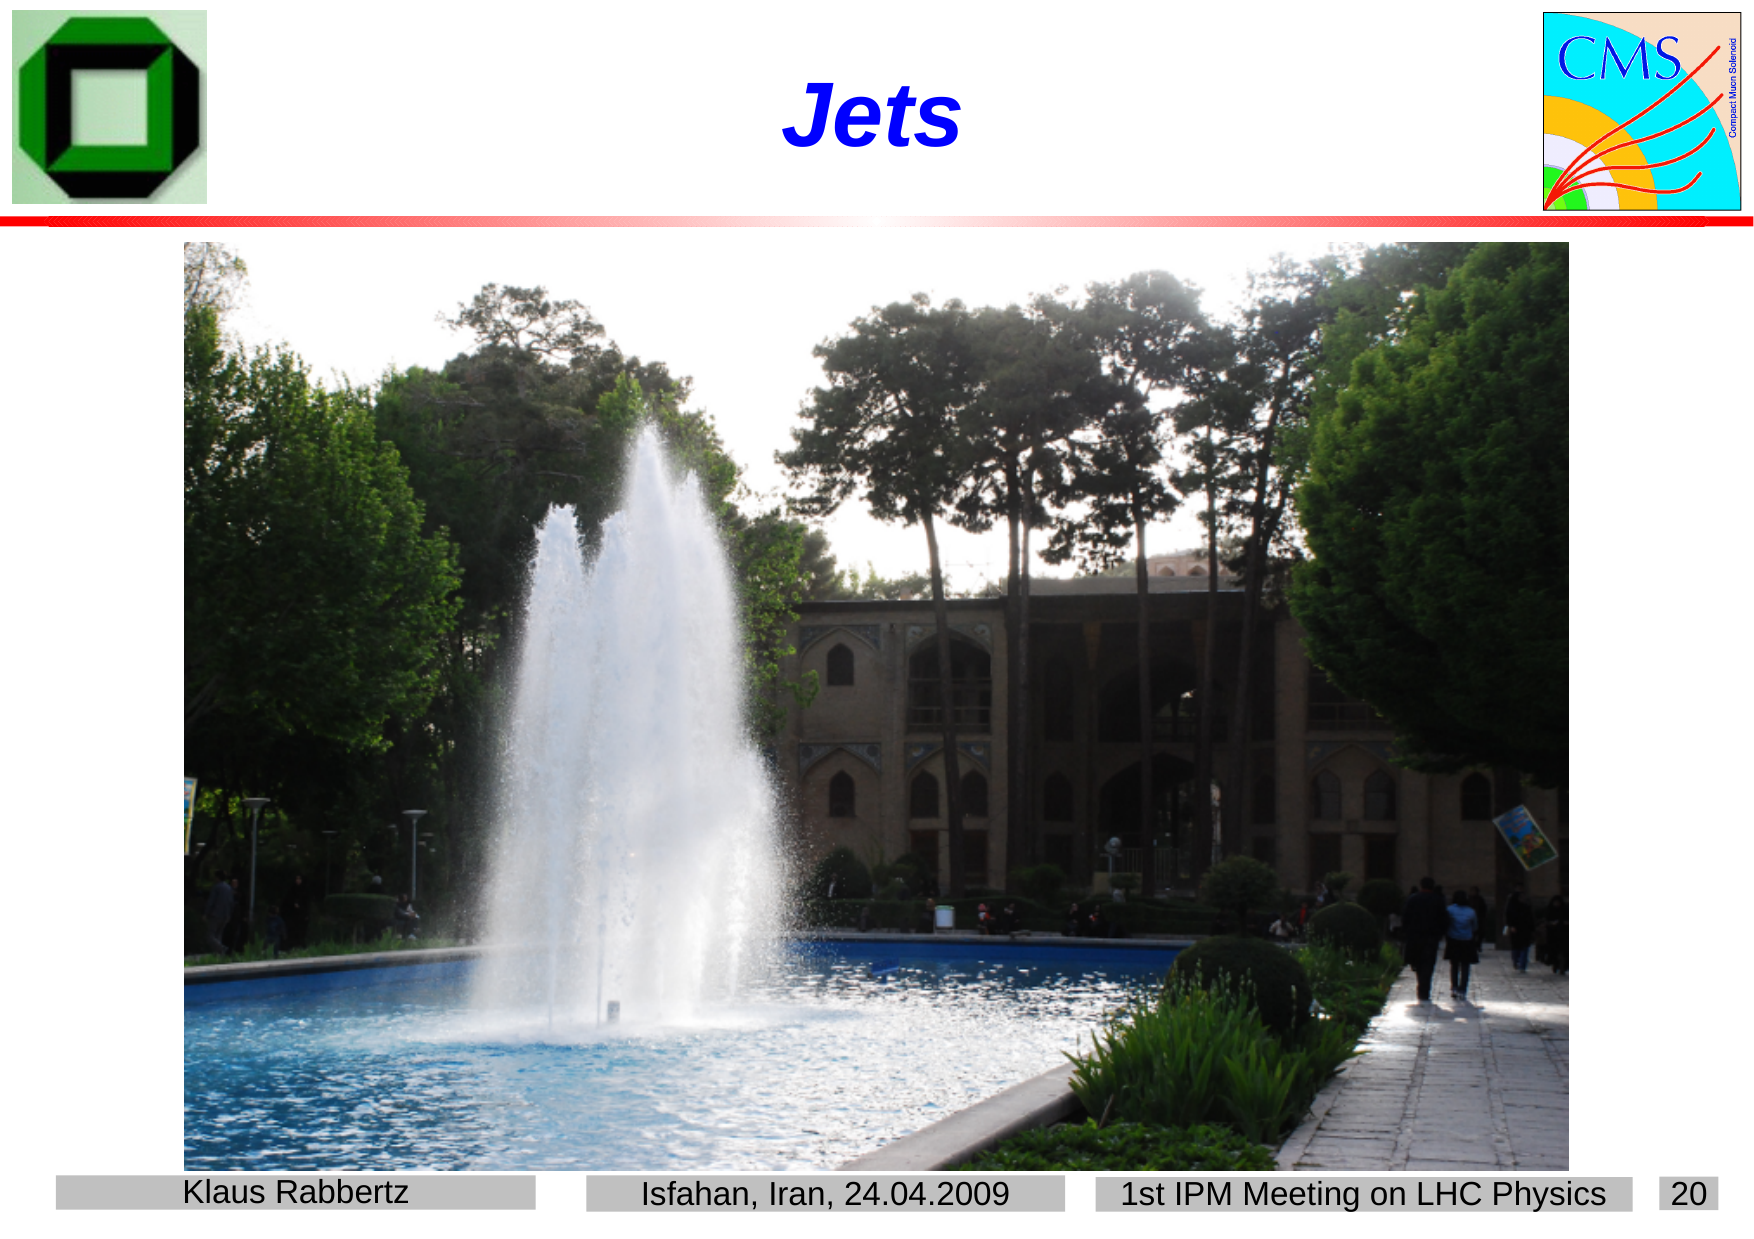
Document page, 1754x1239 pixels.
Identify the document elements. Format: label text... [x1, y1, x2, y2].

picture [184, 242, 1569, 1171]
picture [1542, 11, 1742, 211]
title Jets [221, 27, 1525, 202]
picture [12, 10, 207, 204]
